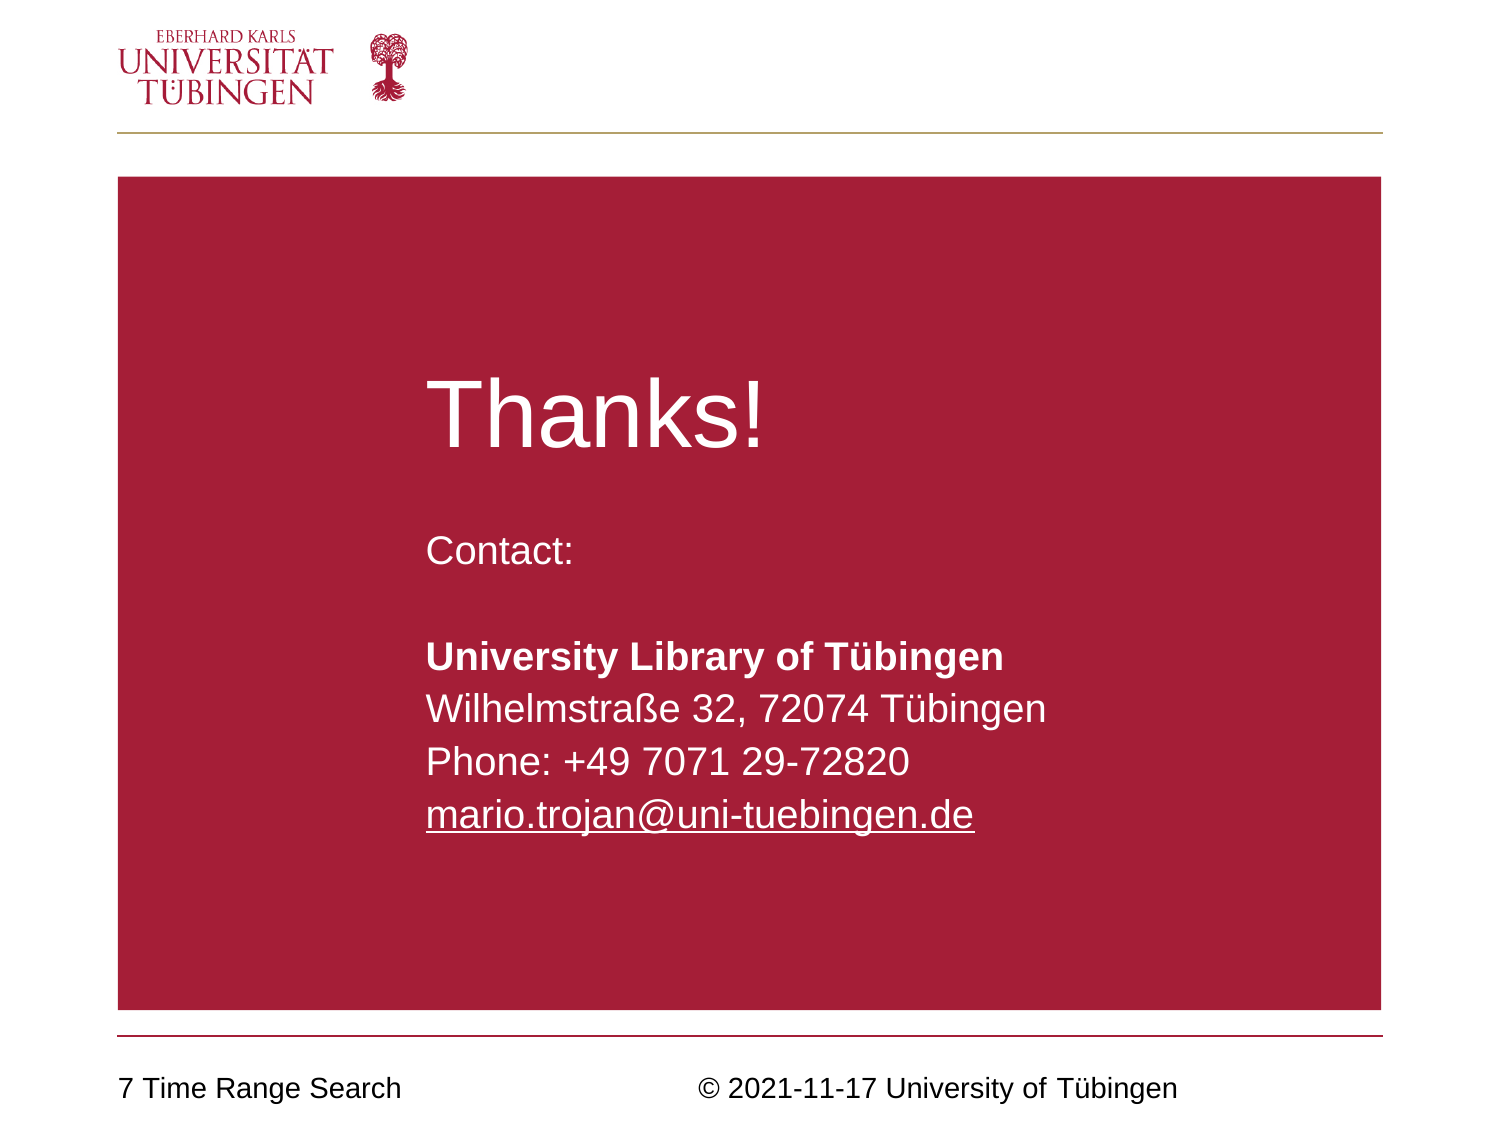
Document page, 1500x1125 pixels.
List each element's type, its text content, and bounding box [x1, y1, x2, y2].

picture [117, 29, 408, 105]
list Thanks! Contact: University Library of Tübingen Wilhelmstraße 32, 72074 Tübingen Phone: +49 7071 29-72820 mario.trojan@uni-tuebingen.de [425, 340, 1205, 841]
text_box [117, 176, 1382, 1011]
